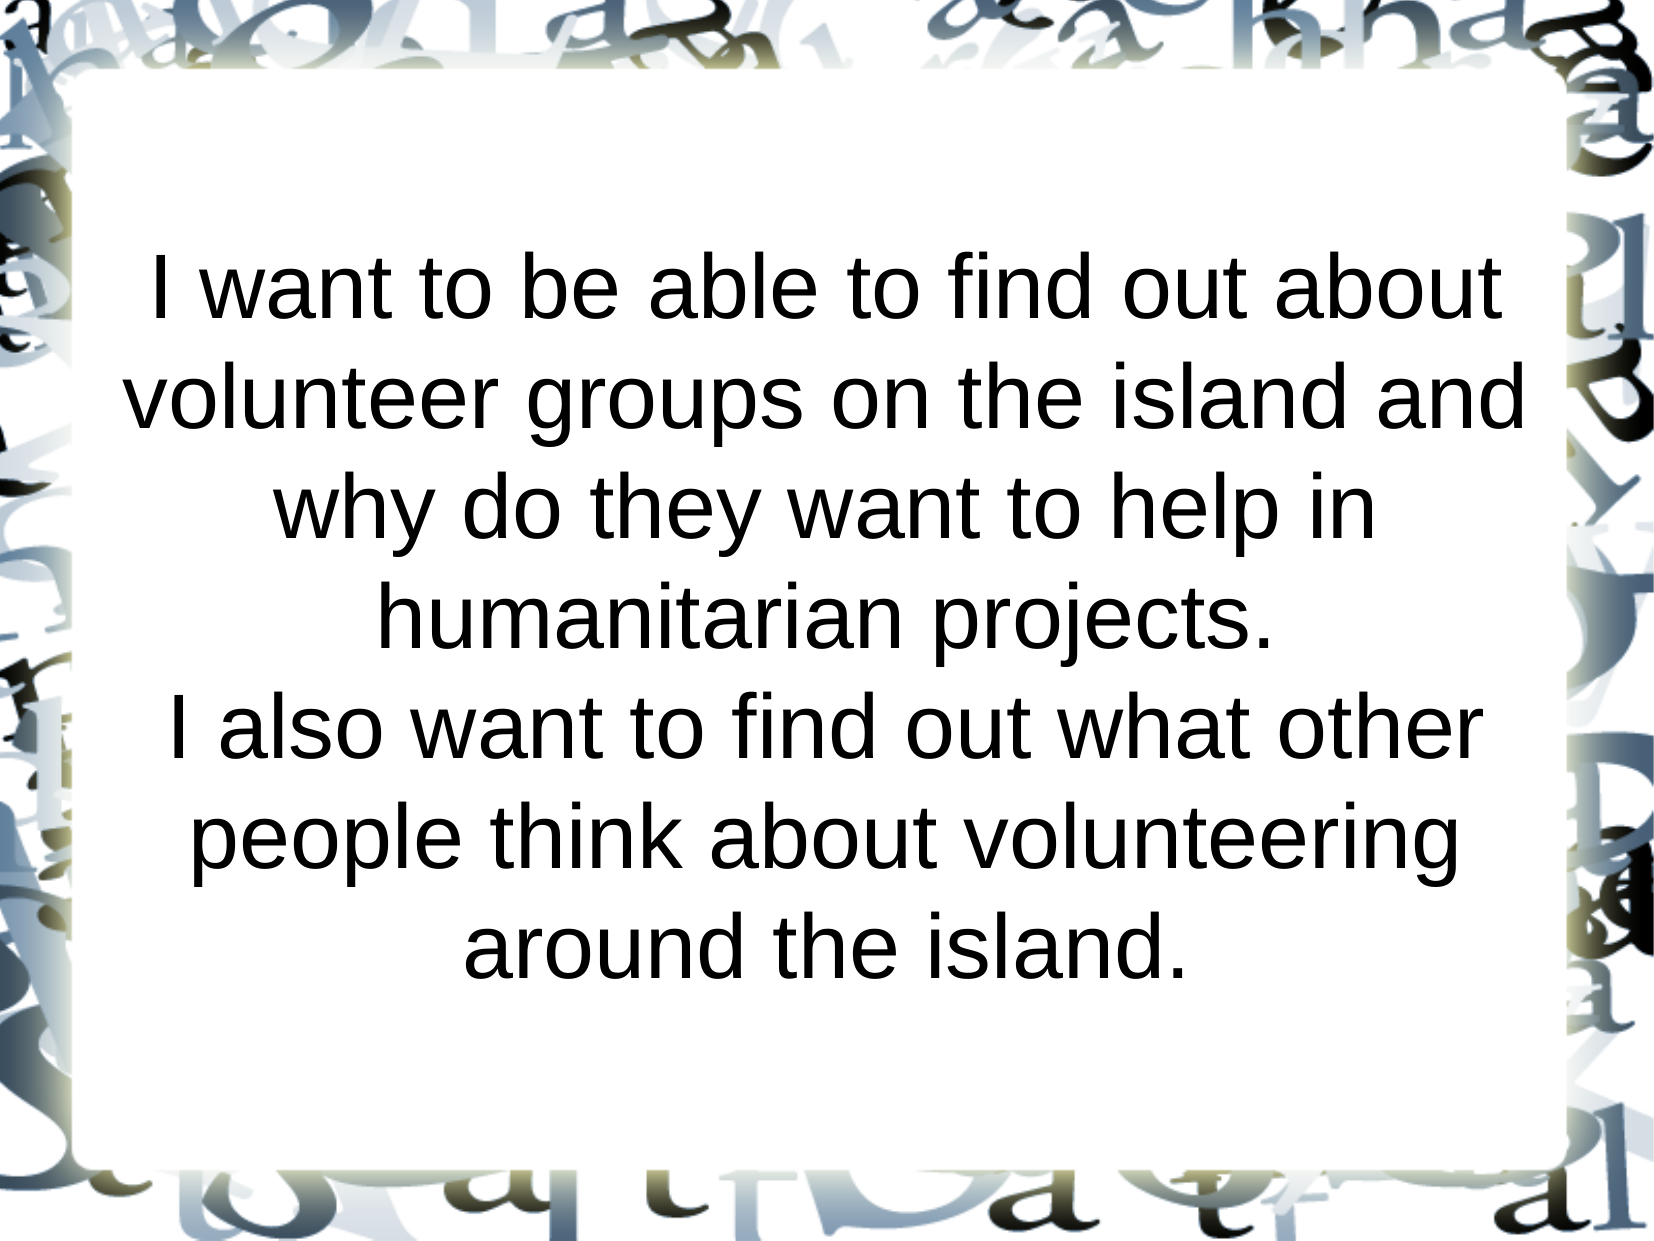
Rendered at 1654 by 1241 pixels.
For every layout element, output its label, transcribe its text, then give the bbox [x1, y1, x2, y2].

title I want to be able to find out about volunteer groups on the island and why do they want to help in humanitarian projects. I also want to find out what other people think about volunteering around the island. [82, 78, 1571, 1146]
